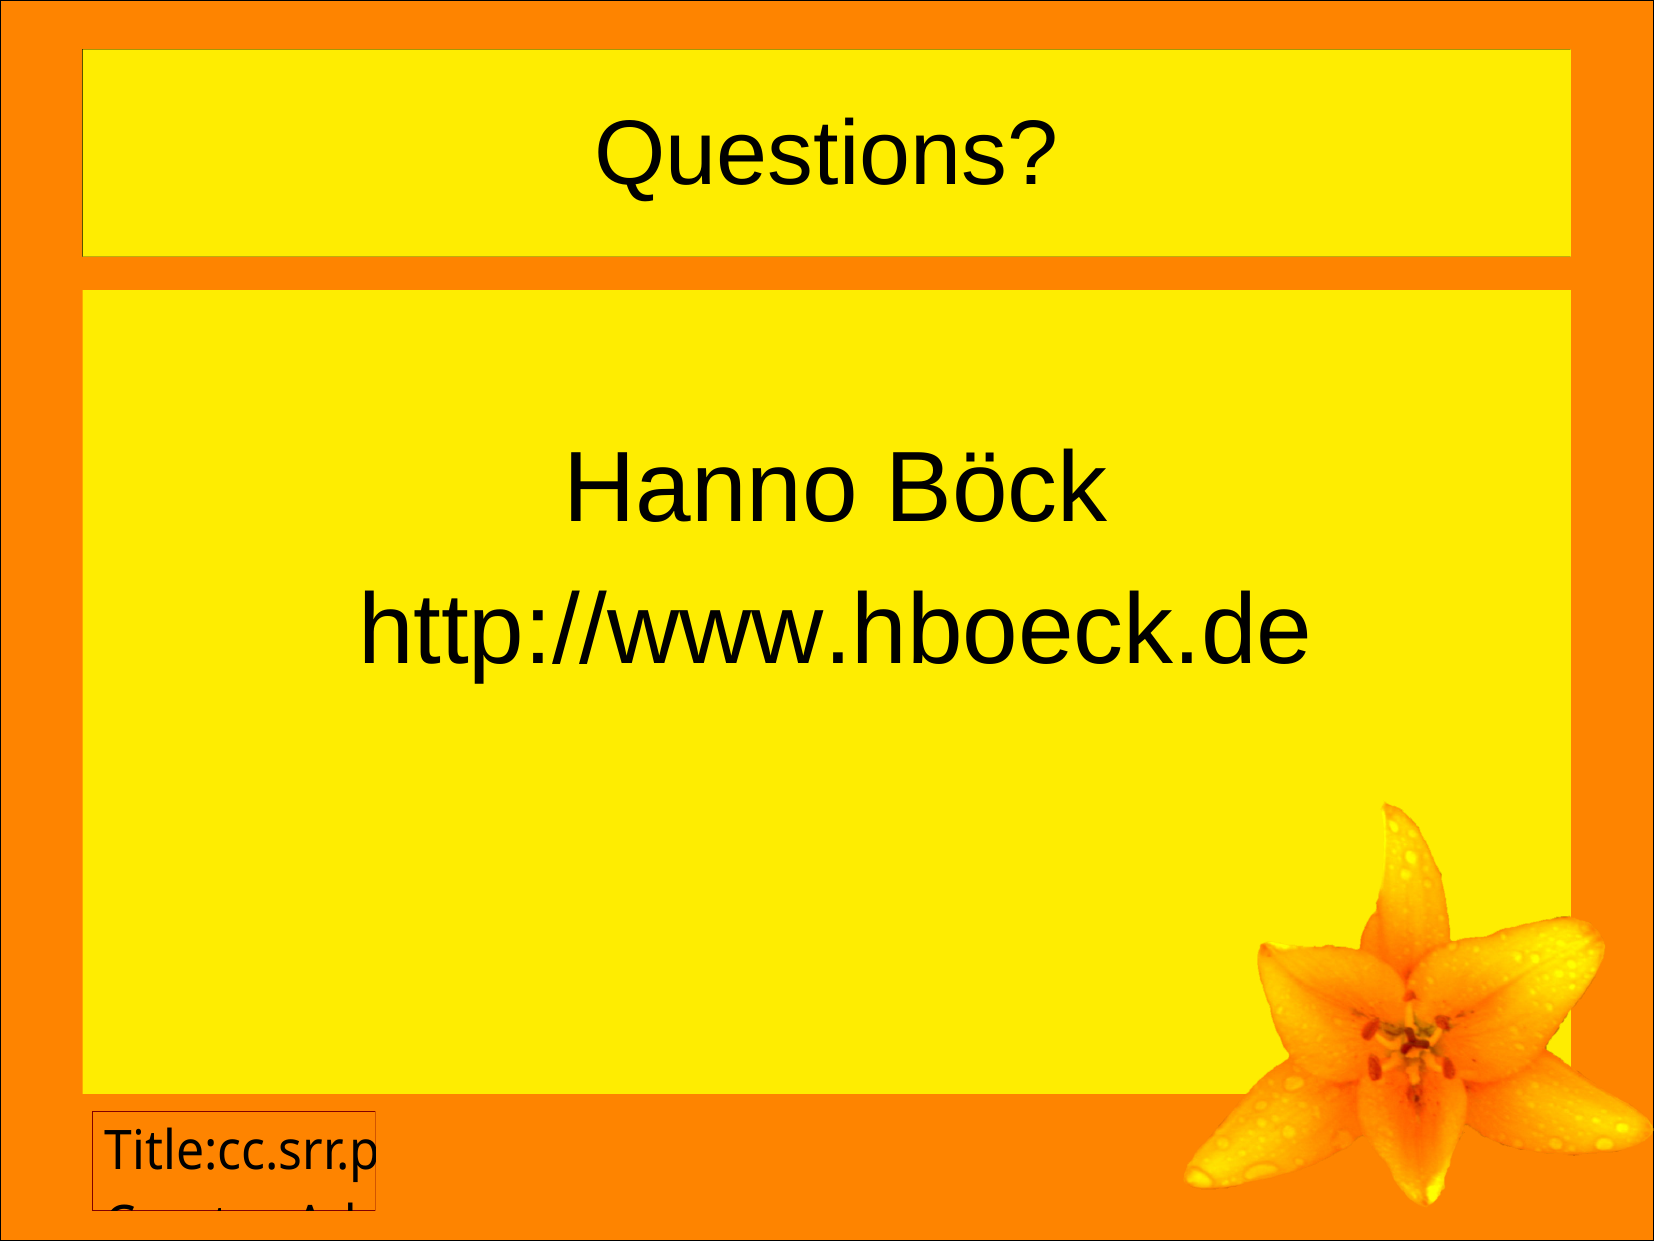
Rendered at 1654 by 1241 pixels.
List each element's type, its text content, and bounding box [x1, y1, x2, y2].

text_box [0, 0, 1654, 1241]
picture [1181, 767, 1654, 1241]
title Questions? [82, 49, 1571, 257]
picture [88, 1108, 376, 1211]
list Hanno Böck http://www.hboeck.de [82, 290, 1571, 1094]
